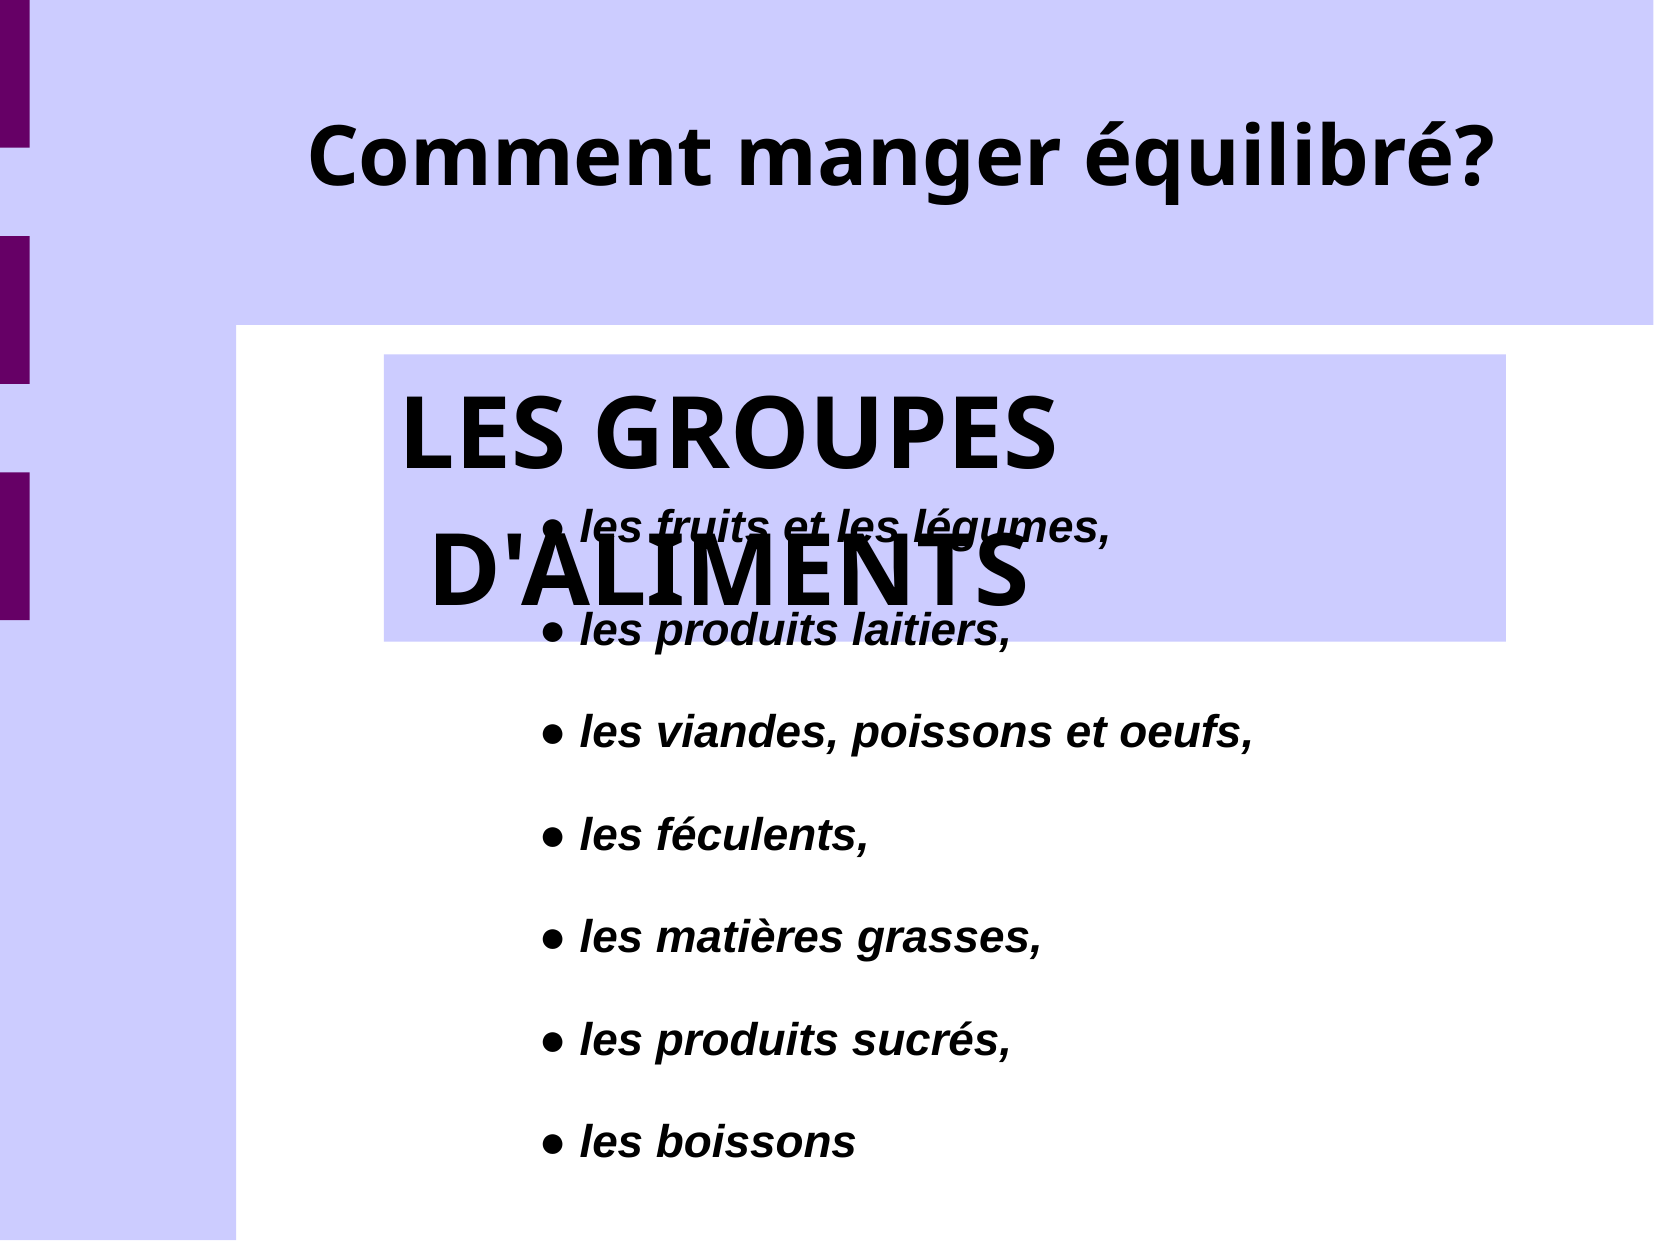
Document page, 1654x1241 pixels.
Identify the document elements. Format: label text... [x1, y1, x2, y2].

text_box ● les fruits et les légumes, ● les produits laitiers, ● les viandes, poissons et oeufs, ● les féculents, ● les matières grasses, ● les produits sucrés, ● les boissons [524, 493, 1270, 1182]
text_box LES GROUPES D'ALIMENTS [383, 354, 1506, 473]
text_box Comment manger équilibré? [291, 88, 1418, 220]
text_box [0, 0, 1654, 1241]
